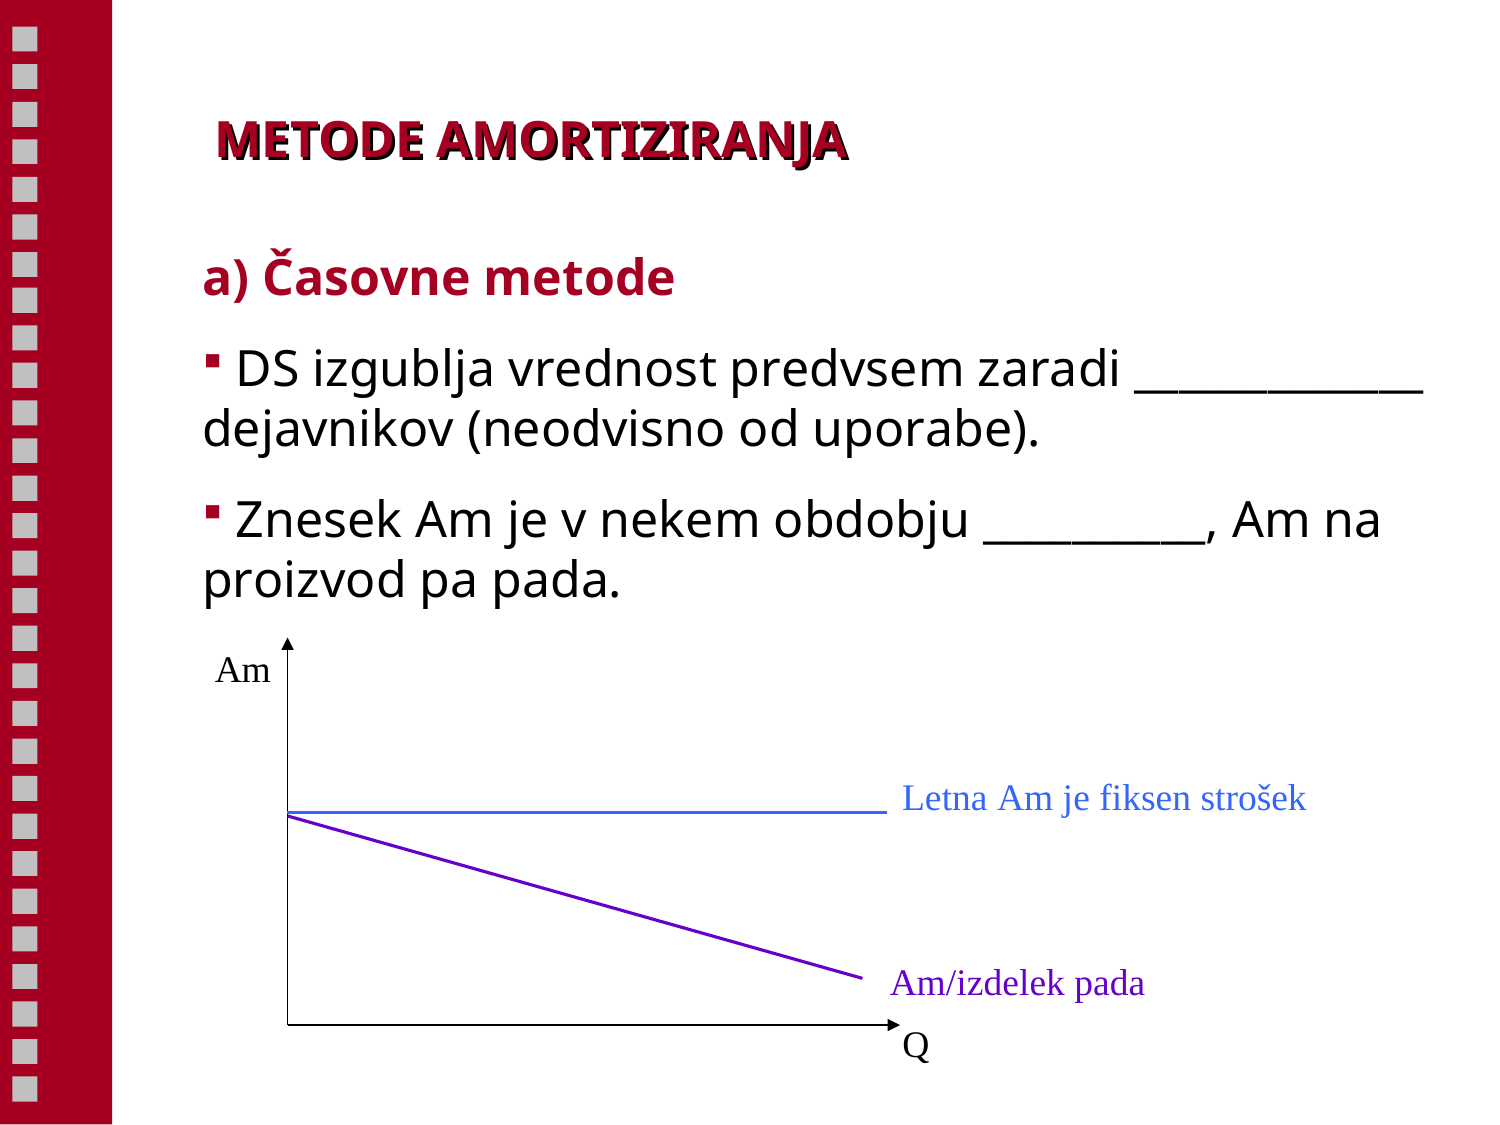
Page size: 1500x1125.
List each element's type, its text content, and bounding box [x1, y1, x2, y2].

text_box METODE AMORTIZIRANJA [200, 99, 1313, 176]
text_box Am [200, 637, 288, 698]
text_box a) Časovne metode DS izgublja vrednost predvsem zaradi _____________ dejavnikov (neodvisno od uporabe). Znesek Am je v nekem obdobju __________, Am na proizvod pa pada. [187, 237, 1476, 616]
text_box Q [887, 1012, 976, 1073]
text_box Am/izdelek pada [874, 949, 1326, 1011]
text_box Letna Am je fiksen strošek [887, 764, 1375, 826]
